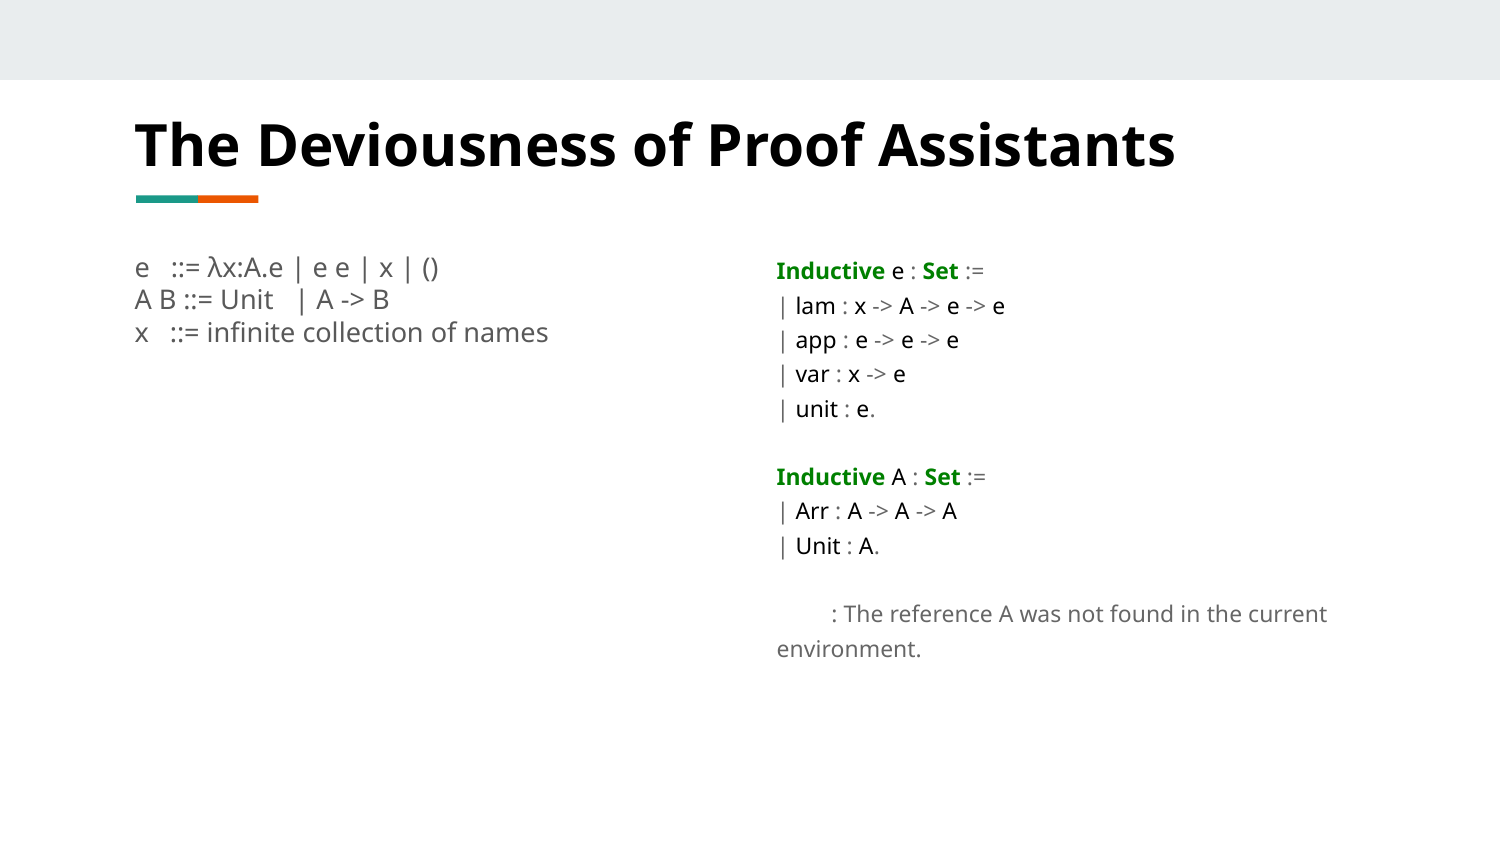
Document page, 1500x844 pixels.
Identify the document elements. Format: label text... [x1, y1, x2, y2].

list e ::= λx:A.e | e e | x | () A B ::= Unit | A -> B x ::= infinite collection of names [119, 235, 739, 712]
title The Deviousness of Proof Assistants [119, 93, 1381, 182]
list Inductive e : Set := | lam : x -> A -> e -> e | app : e -> e -> e | var : x -> e | unit : e. Inductive A : Set := | Arr : A -> A -> A | Unit : A. Error: The reference A was not found in the current environment. [761, 235, 1381, 712]
